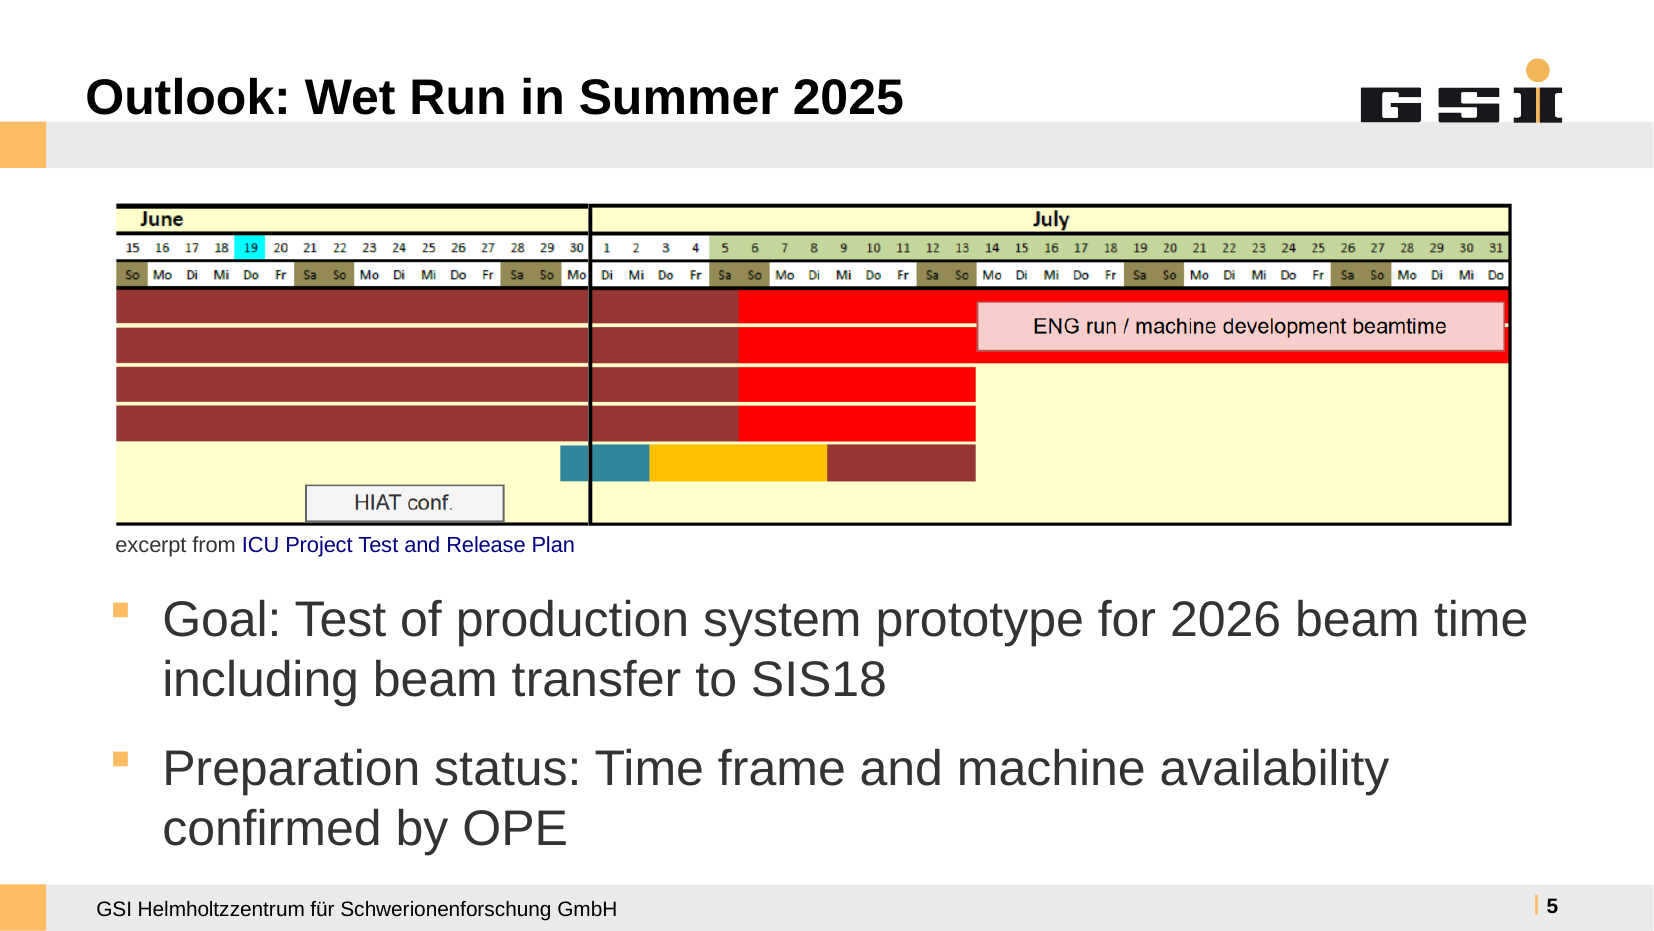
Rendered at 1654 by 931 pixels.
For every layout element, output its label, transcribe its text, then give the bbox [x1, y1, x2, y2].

title Outlook: Wet Run in Summer 2025 [70, 55, 1081, 132]
picture [116, 203, 1512, 526]
picture [1359, 56, 1564, 125]
list excerpt from ICU Project Test and Release Plan Goal: Test of production system prototype for 2026 beam time including beam transfer to SIS18 Preparation status: Time frame and machine availability confirmed by OPE [76, 196, 1562, 862]
